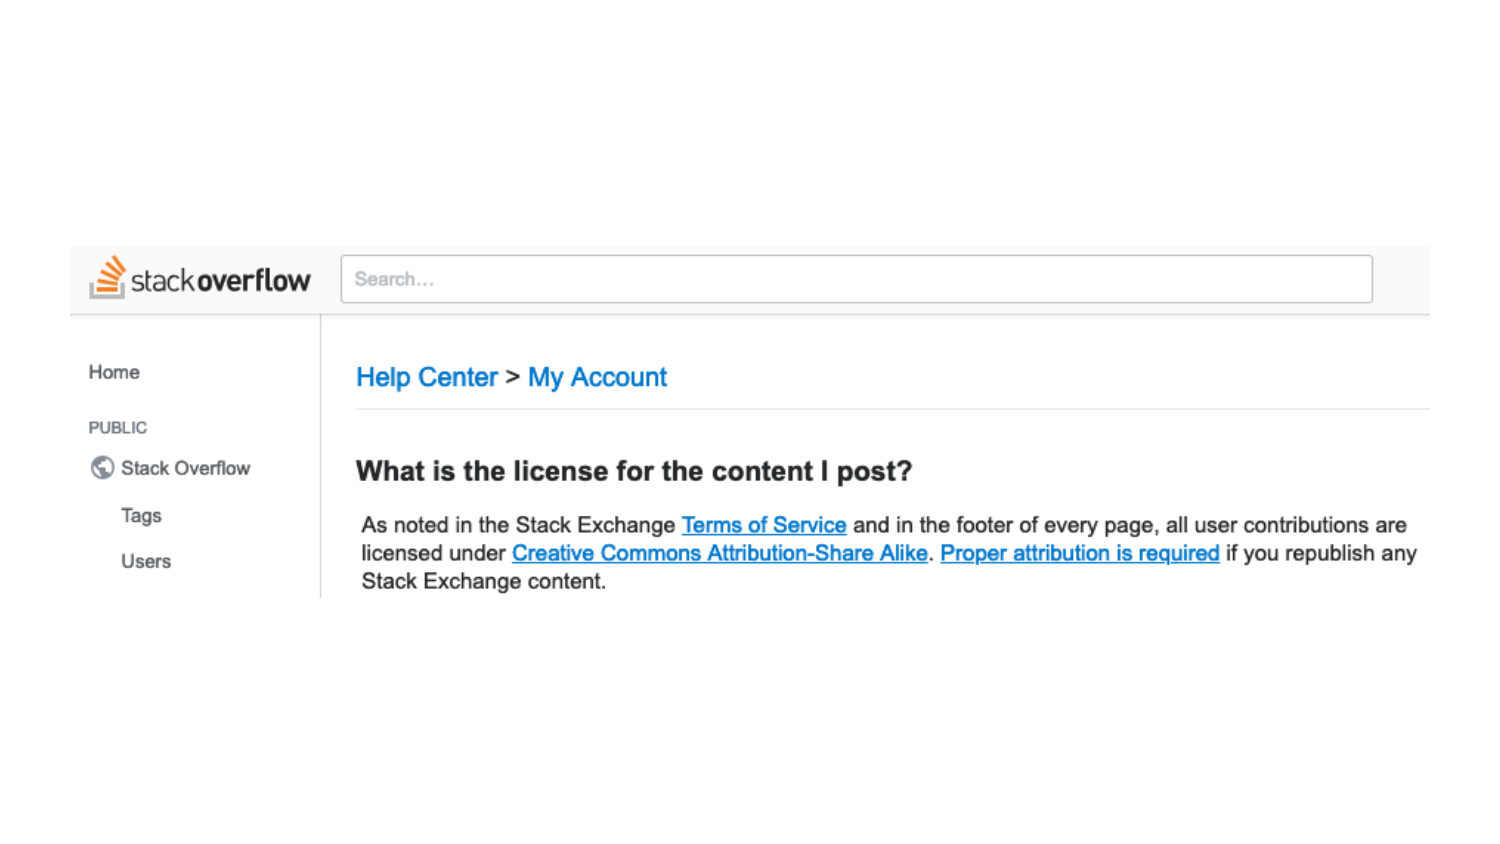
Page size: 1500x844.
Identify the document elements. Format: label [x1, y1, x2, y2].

picture [69, 246, 1431, 598]
